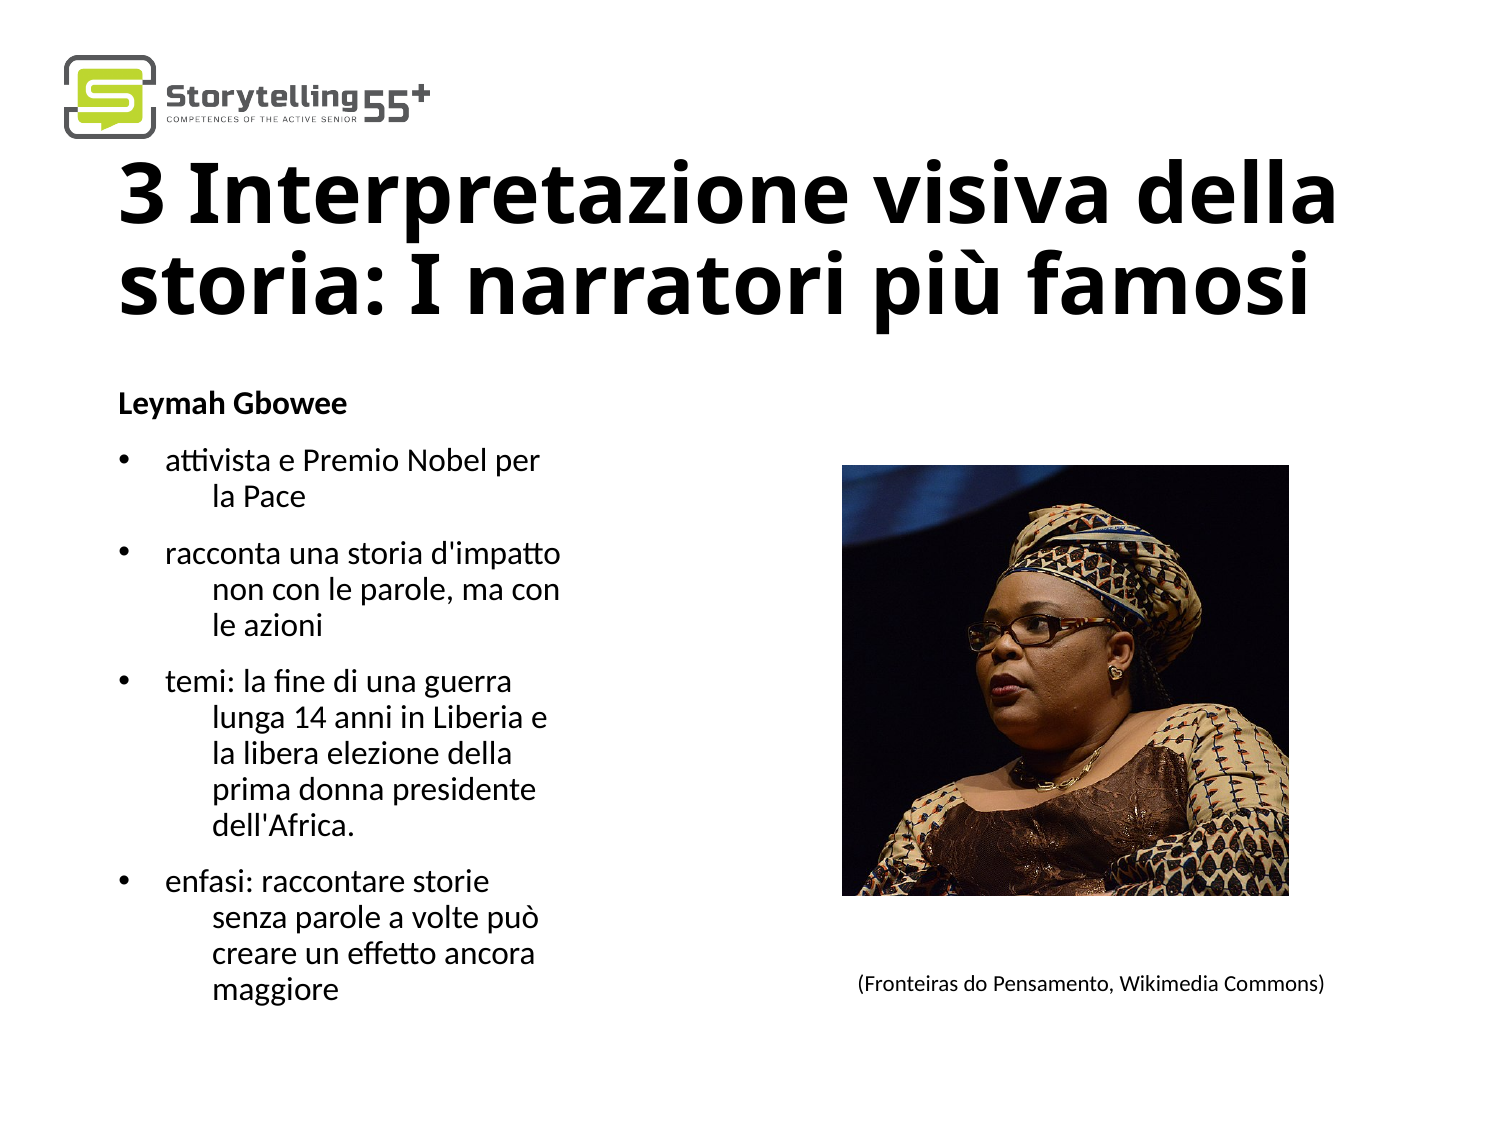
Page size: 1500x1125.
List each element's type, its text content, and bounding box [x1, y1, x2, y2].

title 3 Interpretazione visiva della storia: I narratori più famosi [103, 75, 1381, 523]
picture [842, 465, 1289, 896]
list Leymah Gbowee attivista e Premio Nobel per la Pace racconta una storia d'impatto non con le parole, ma con le azioni temi: la fine di una guerra lunga 14 anni in Liberia e la libera elezione della prima donna presidente dell'Africa. enfasi: raccontare storie senza parole a volte può creare un effetto ancora maggiore [103, 378, 588, 1091]
text_box (Fronteiras do Pensamento, Wikimedia Commons) [842, 961, 1380, 1004]
picture [64, 55, 430, 139]
